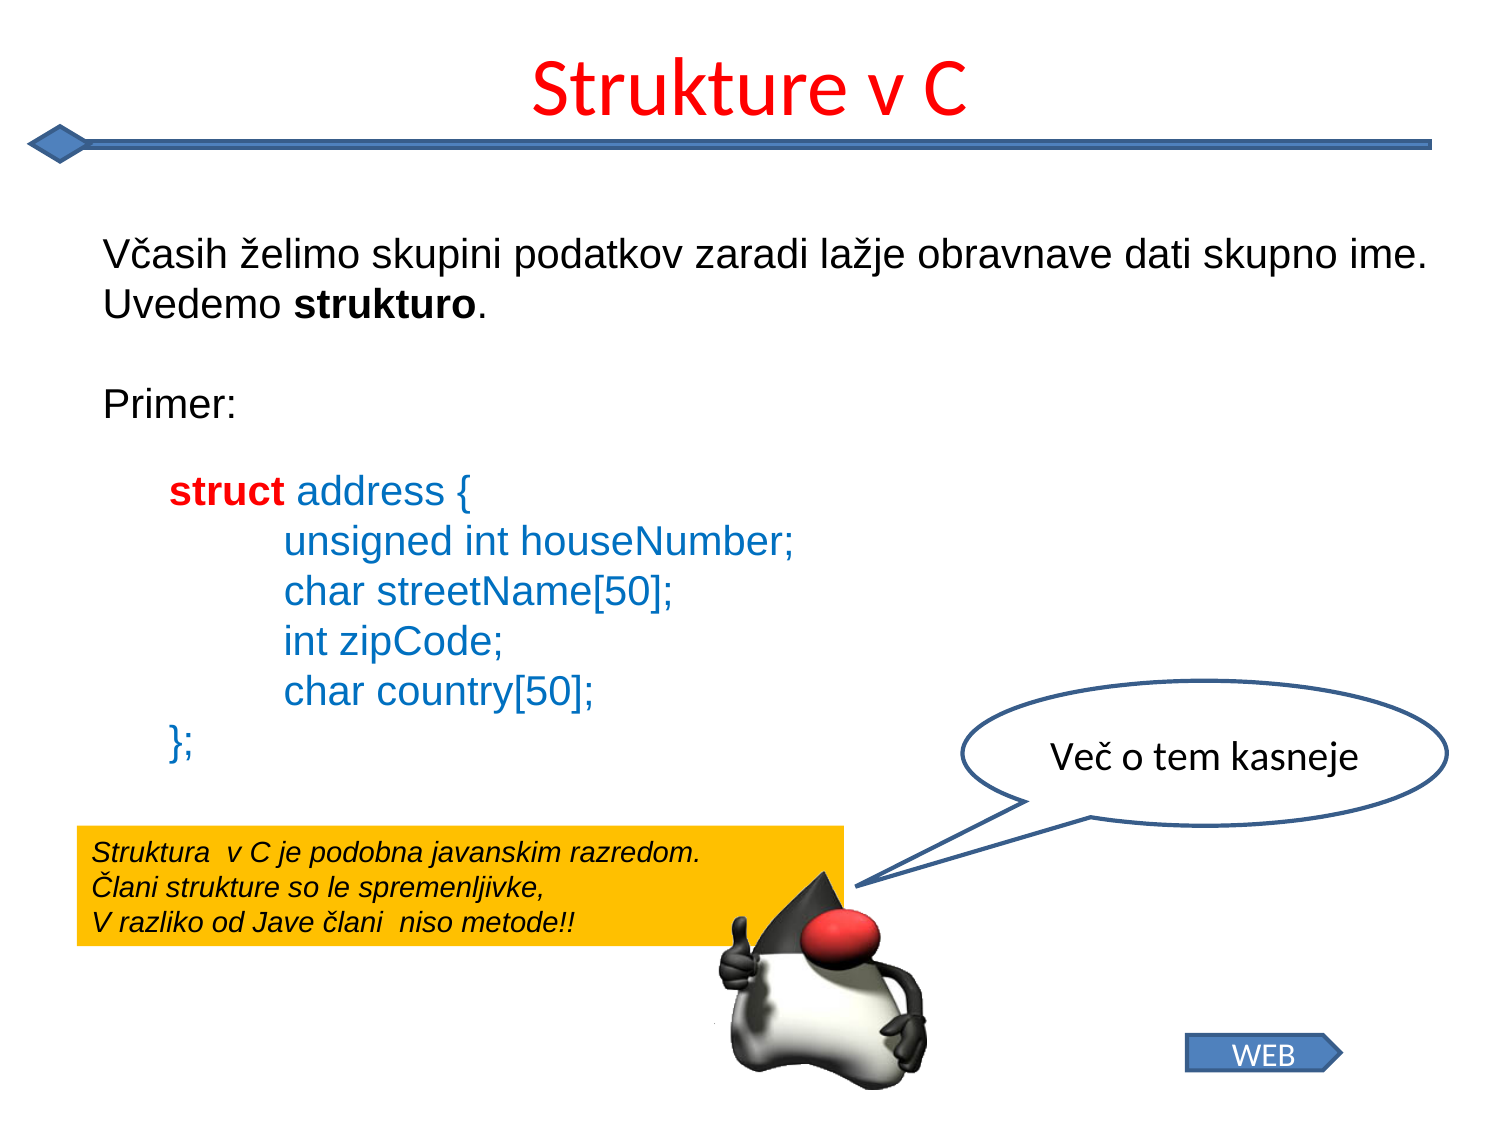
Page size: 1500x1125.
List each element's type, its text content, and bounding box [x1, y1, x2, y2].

title Strukture v C [75, 23, 1426, 141]
text_box Več o tem kasneje [855, 680, 1447, 887]
text_box Včasih želimo skupini podatkov zaradi lažje obravnave dati skupno ime. Uvedemo strukturo. Primer: [87, 219, 1447, 435]
text_box Struktura v C je podobna javanskim razredom. Člani strukture so le spremenljivke, V razliko od Jave člani niso metode!! [76, 825, 844, 947]
text_box WEB [1186, 1034, 1341, 1071]
text_box struct address { unsigned int houseNumber; char streetName[50]; int zipCode; char country[50]; }; [153, 456, 1277, 772]
picture [714, 867, 927, 1090]
